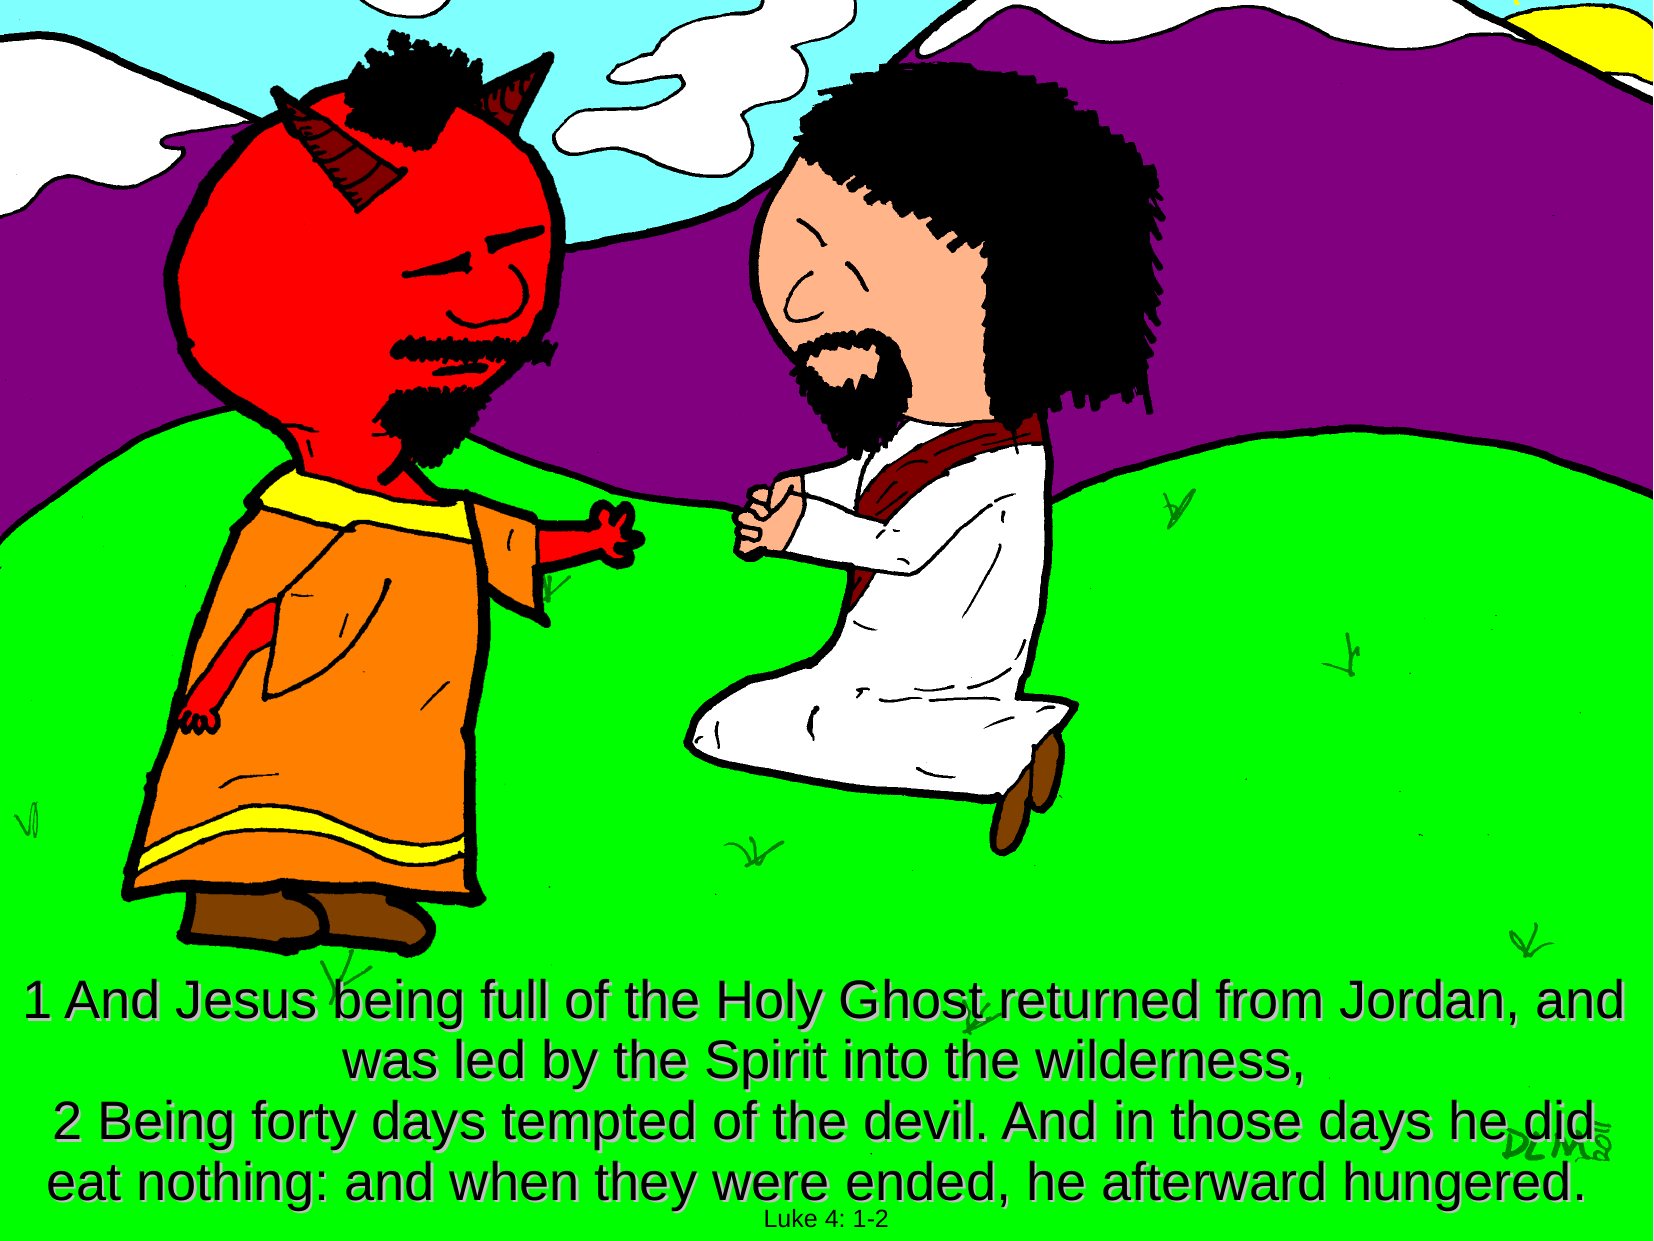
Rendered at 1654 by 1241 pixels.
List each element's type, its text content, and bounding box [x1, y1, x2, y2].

text_box 1 And Jesus being full of the Holy Ghost returned from Jordan, and was led by the Spirit into the wilderness, 2 Being forty days tempted of the devil. And in those days he did eat nothing: and when they were ended, he afterward hungered. [0, 962, 1652, 1197]
text_box Luke 4: 1-2 [0, 1197, 1653, 1241]
picture [0, 0, 1653, 1165]
